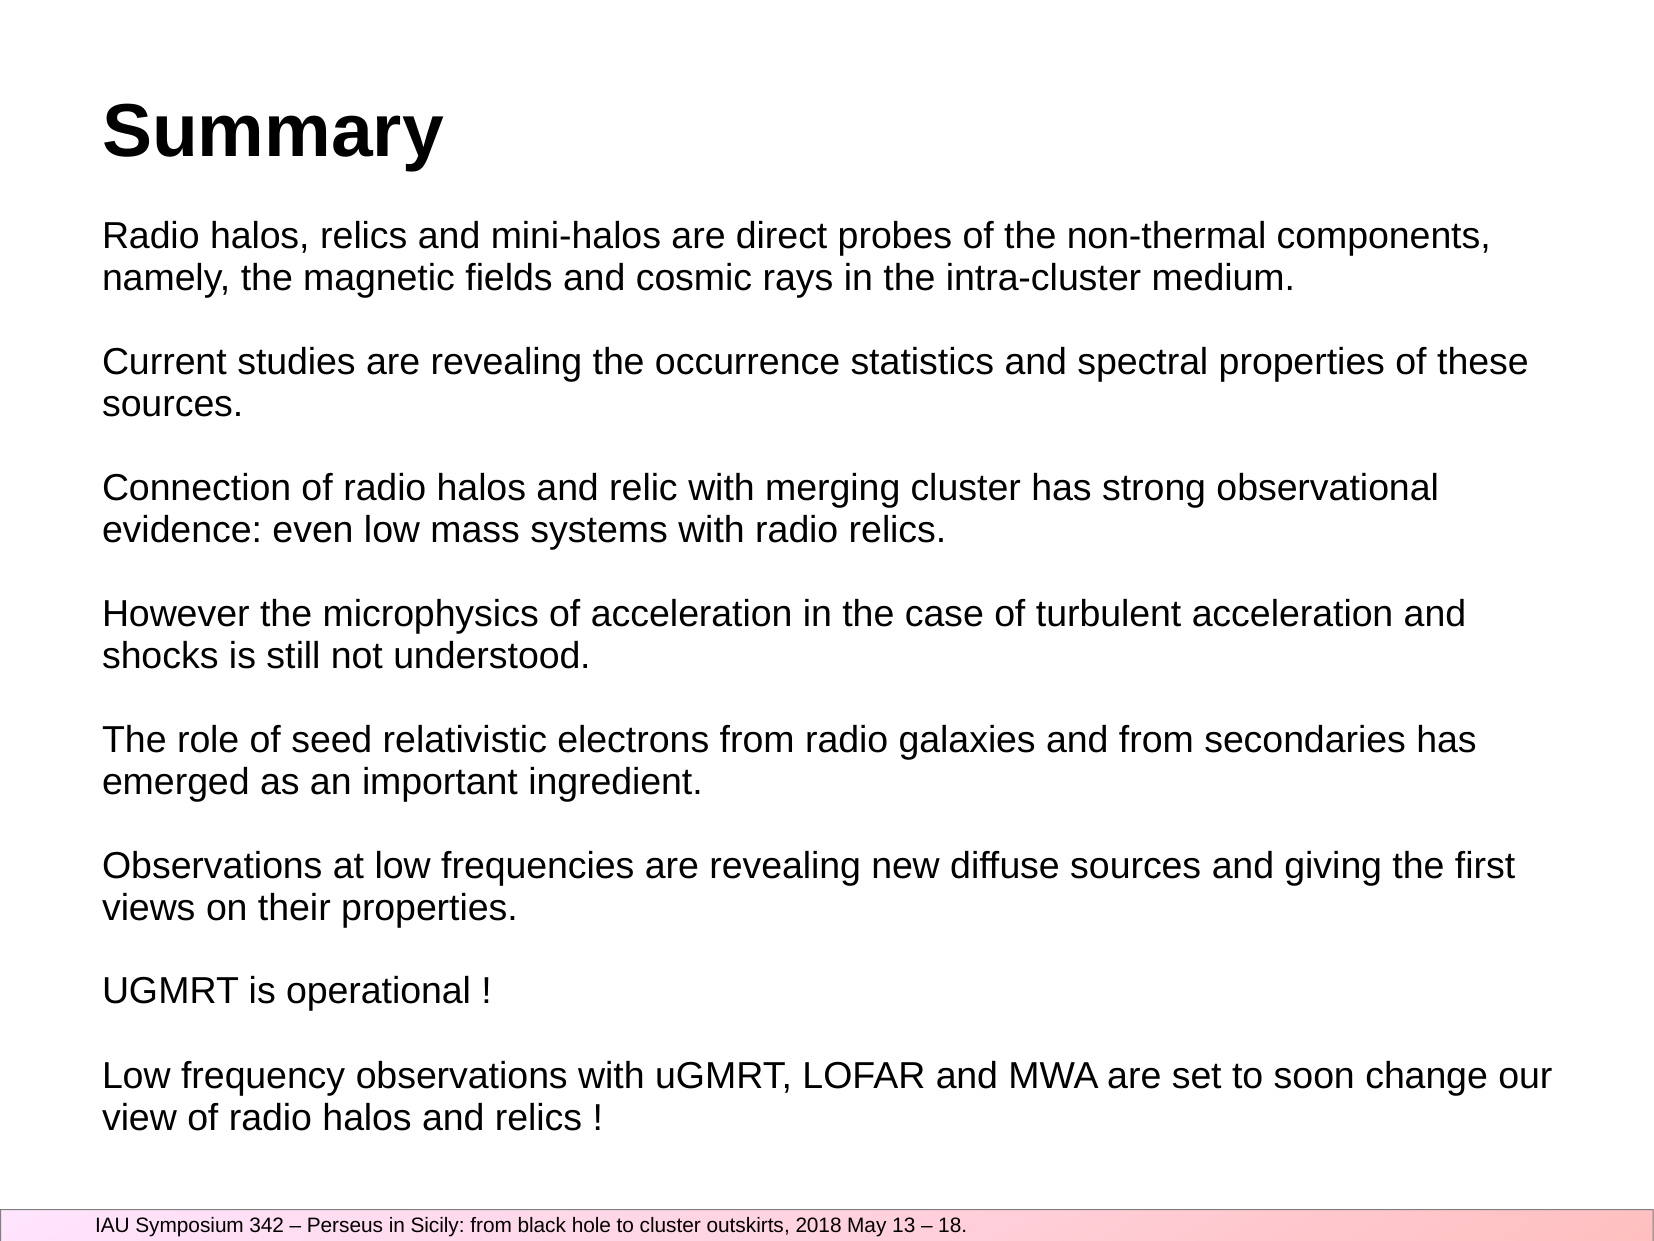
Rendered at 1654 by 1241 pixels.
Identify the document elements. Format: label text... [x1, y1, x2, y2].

text_box Summary Radio halos, relics and mini-halos are direct probes of the non-thermal components, namely, the magnetic fields and cosmic rays in the intra-cluster medium. Current studies are revealing the occurrence statistics and spectral properties of these sources. Connection of radio halos and relic with merging cluster has strong observational evidence: even low mass systems with radio relics. However the microphysics of acceleration in the case of turbulent acceleration and shocks is still not understood. The role of seed relativistic electrons from radio galaxies and from secondaries has emerged as an important ingredient. Observations at low frequencies are revealing new diffuse sources and giving the first views on their properties. UGMRT is operational ! Low frequency observations with uGMRT, LOFAR and MWA are set to soon change our view of radio halos and relics ! [87, 80, 1588, 1230]
